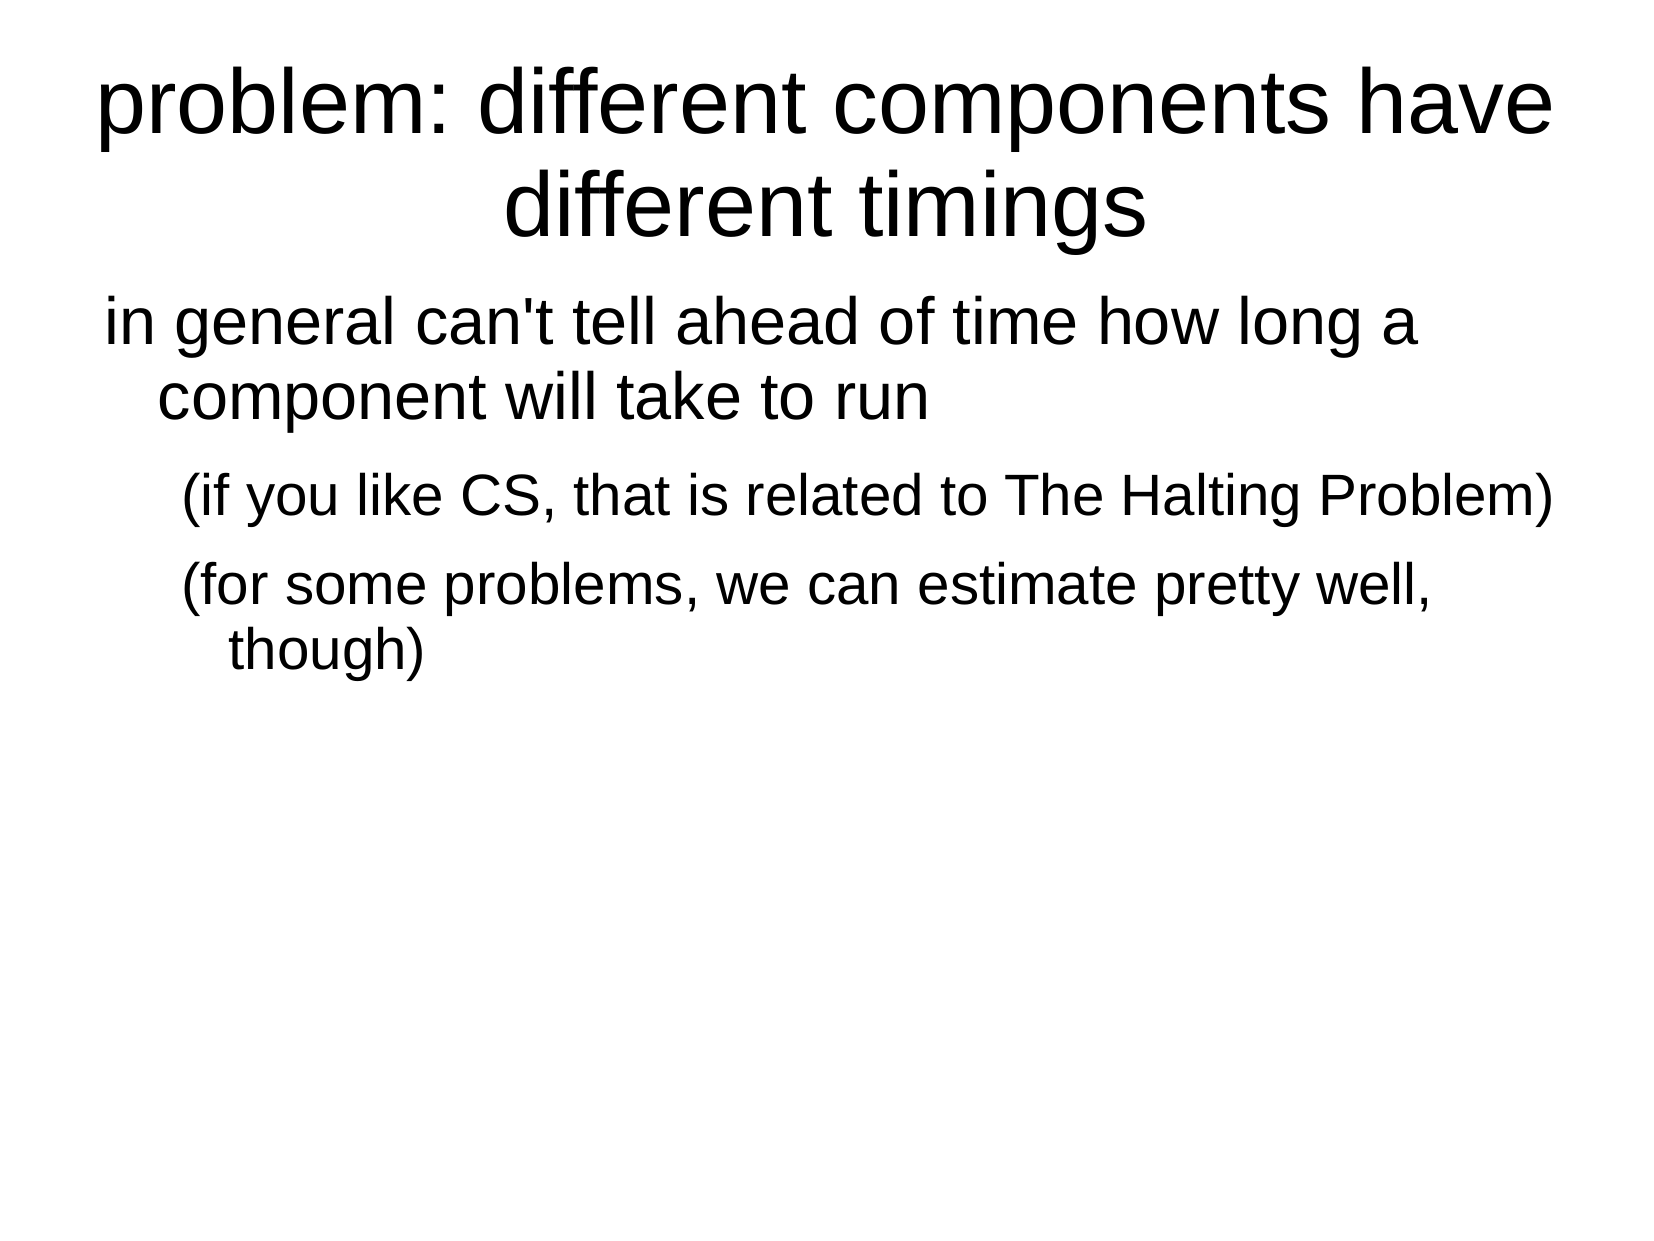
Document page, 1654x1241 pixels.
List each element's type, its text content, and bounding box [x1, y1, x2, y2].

list in general can't tell ahead of time how long a component will take to run (if you like CS, that is related to The Halting Problem) (for some problems, we can estimate pretty well, though) [86, 283, 1575, 1088]
title problem: different components have different timings [82, 47, 1571, 259]
